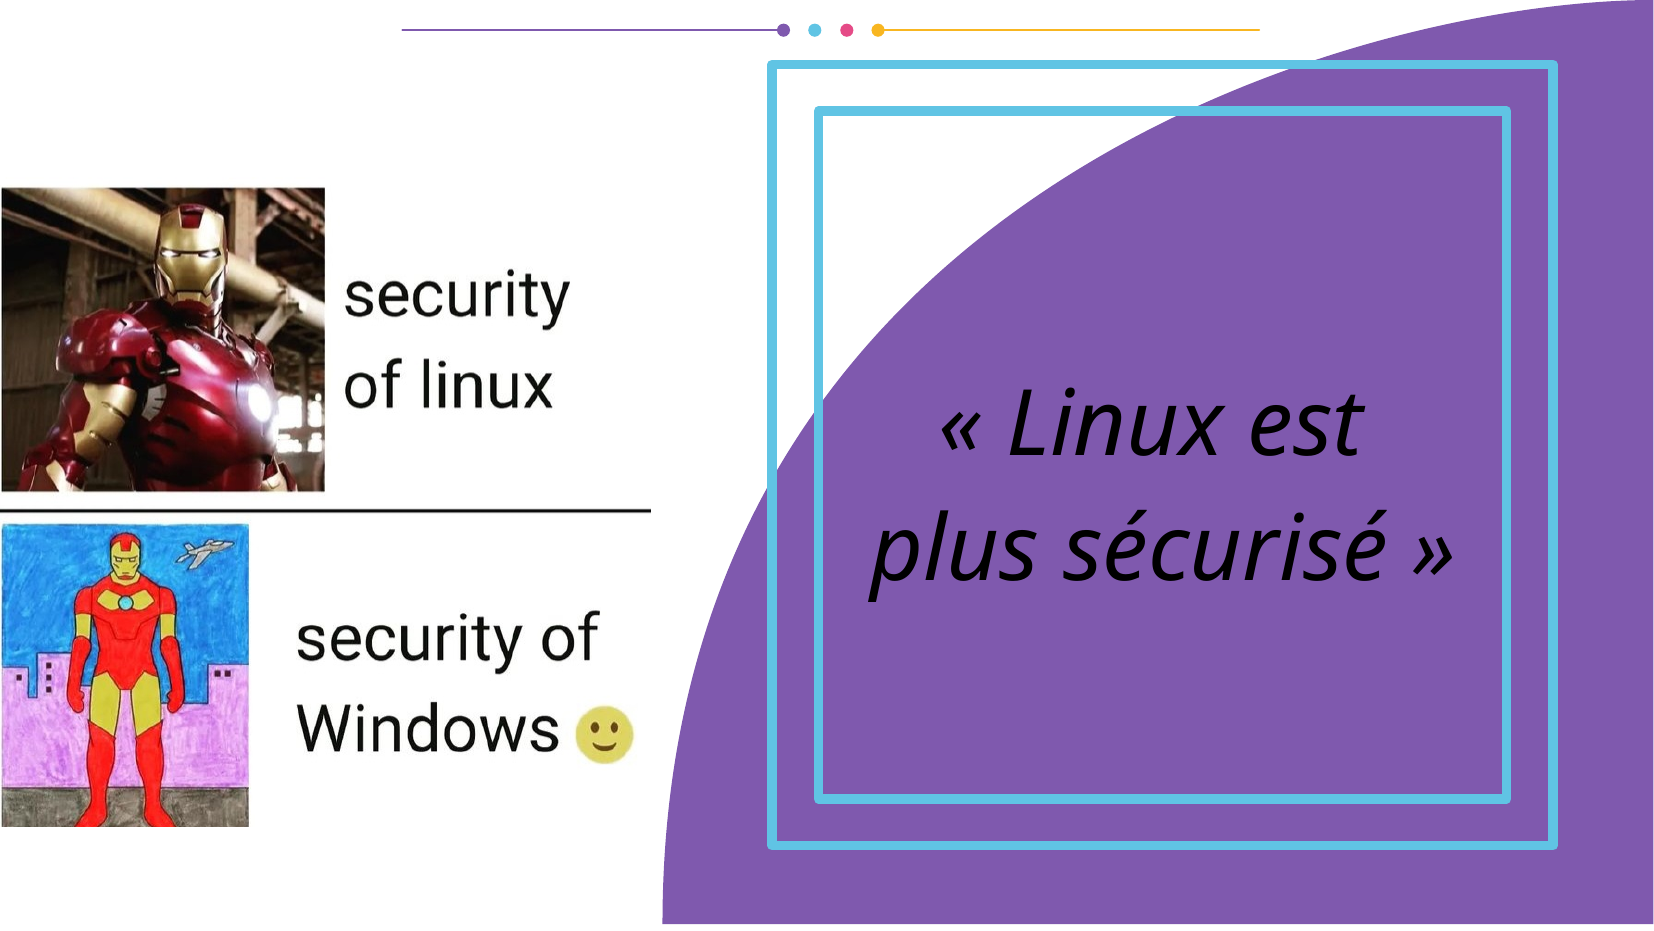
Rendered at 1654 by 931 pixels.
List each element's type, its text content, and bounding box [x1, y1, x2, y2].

picture [0, 177, 651, 827]
title « Linux est plus sécurisé » [820, 357, 1506, 608]
